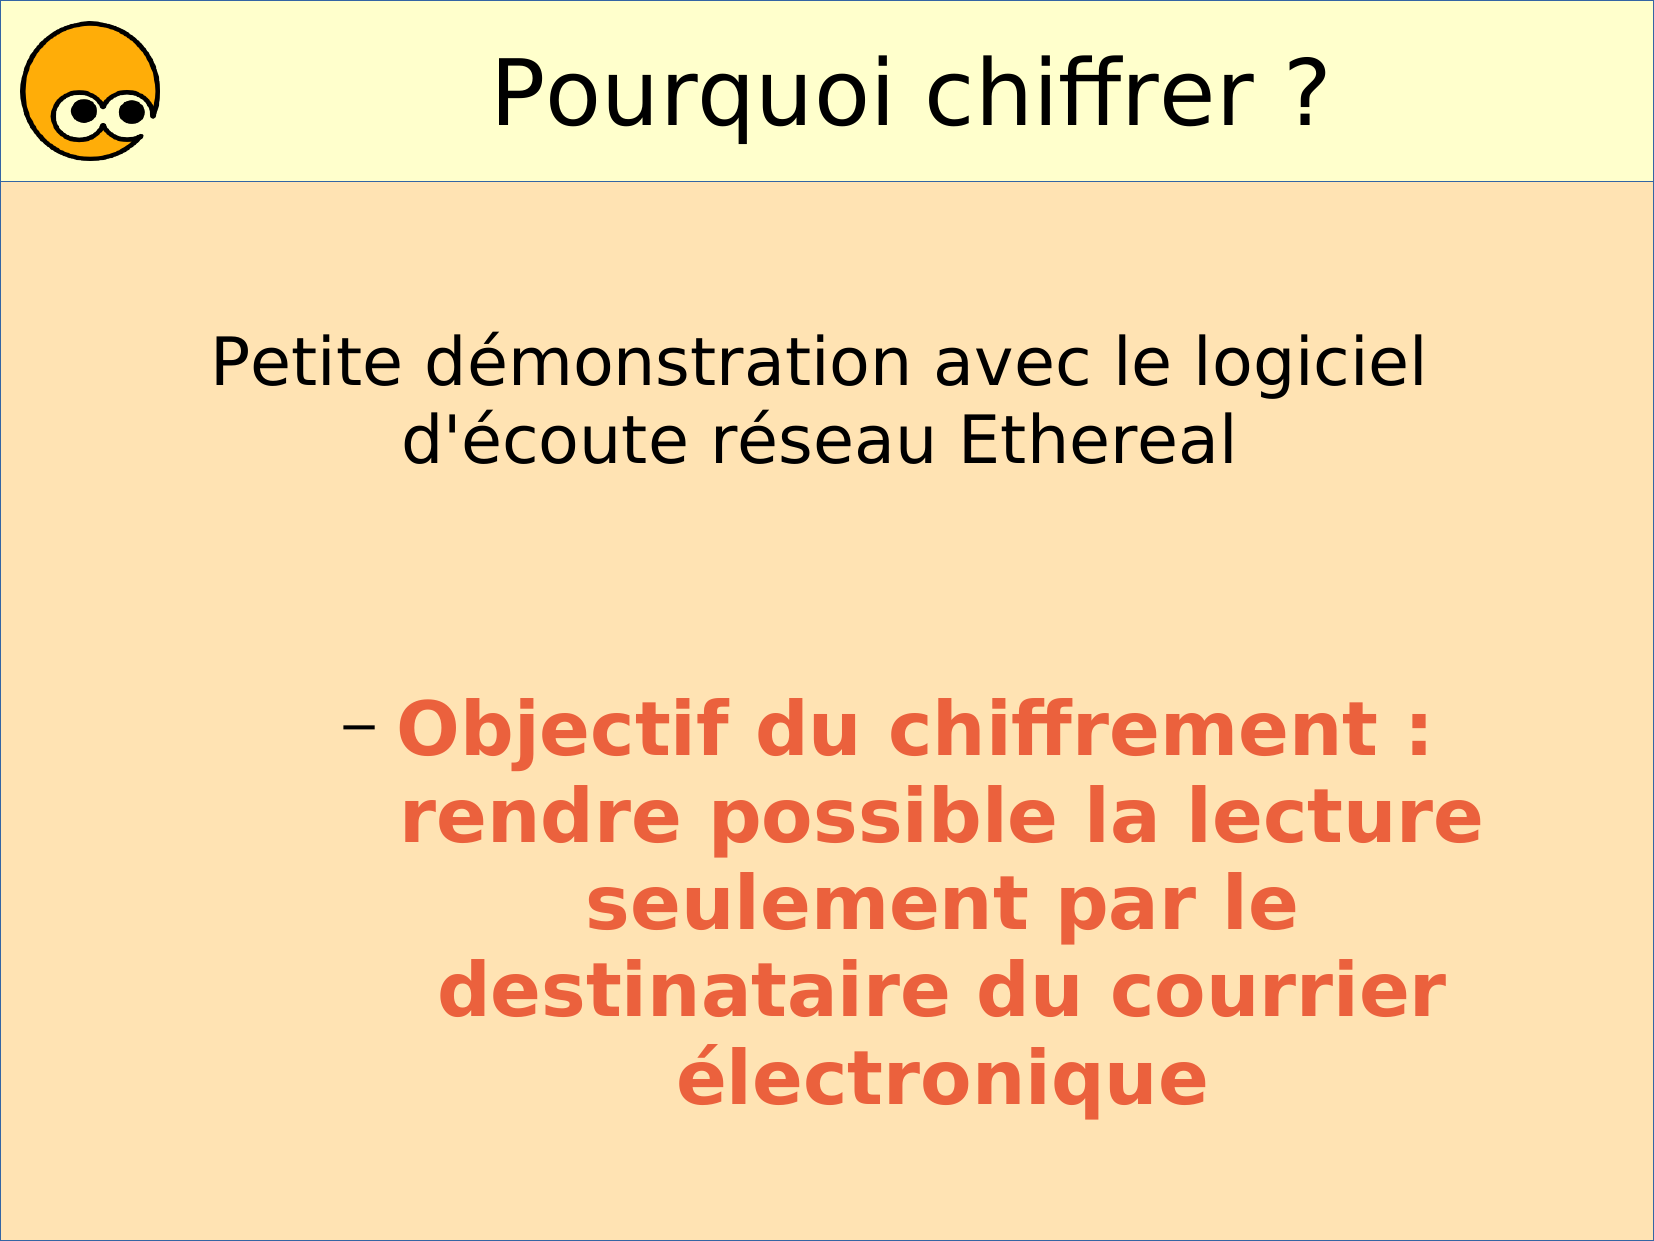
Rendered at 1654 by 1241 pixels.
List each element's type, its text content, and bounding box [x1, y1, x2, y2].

text_box Objectif du chiffrement : rendre possible la lecture seulement par le destinataire du courrier électronique [106, 685, 1566, 1035]
title Pourquoi chiffrer ? [203, 33, 1620, 154]
picture [20, 21, 160, 161]
text_box Petite démonstration avec le logiciel d'écoute réseau Ethereal [113, 316, 1527, 672]
